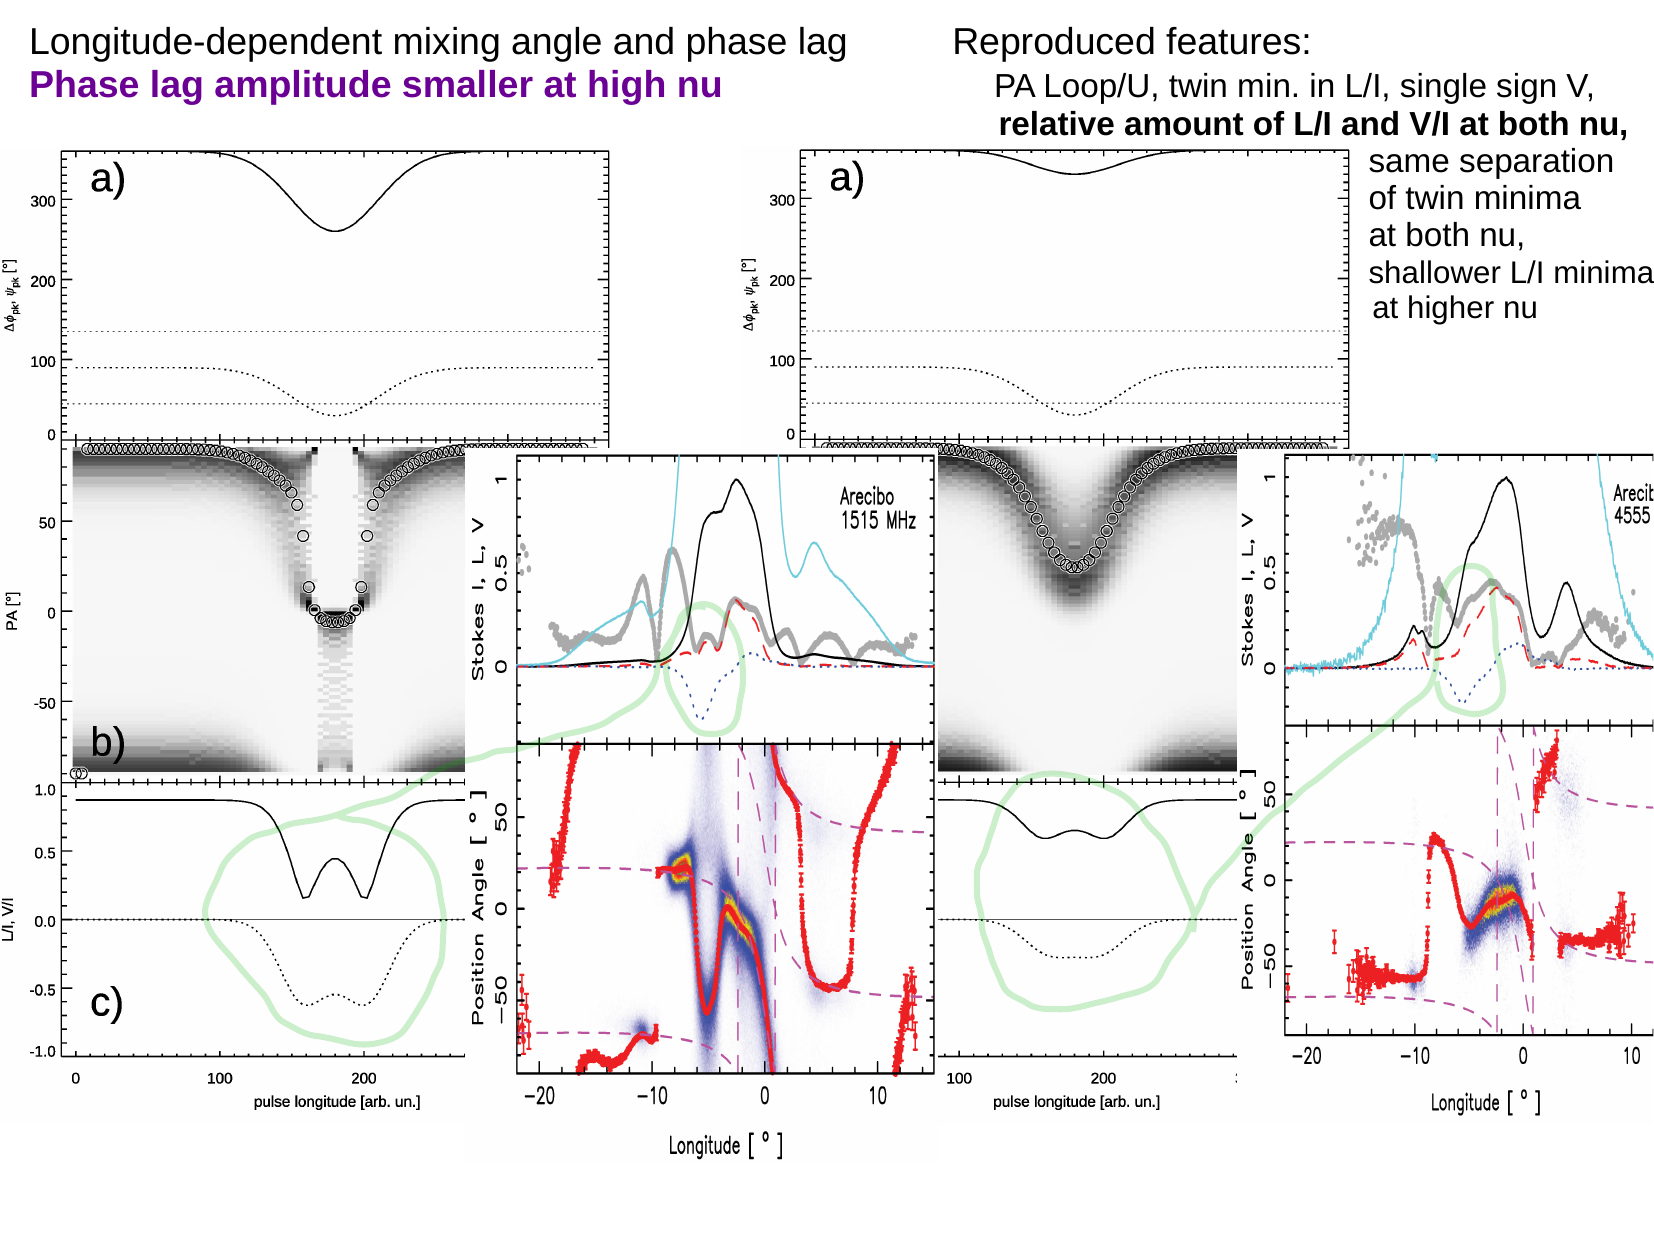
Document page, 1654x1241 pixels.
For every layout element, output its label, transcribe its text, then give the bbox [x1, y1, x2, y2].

text_box Longitude-dependent mixing angle and phase lag Phase lag amplitude smaller at high nu [14, 13, 863, 113]
picture [0, 146, 1654, 1163]
text_box Reproduced features: PA Loop/U, twin min. in L/I, single sign V, relative amount of L/I and V/I at both nu, same separation of twin minima at both nu, shallower L/I minima at higher nu [937, 13, 1654, 333]
